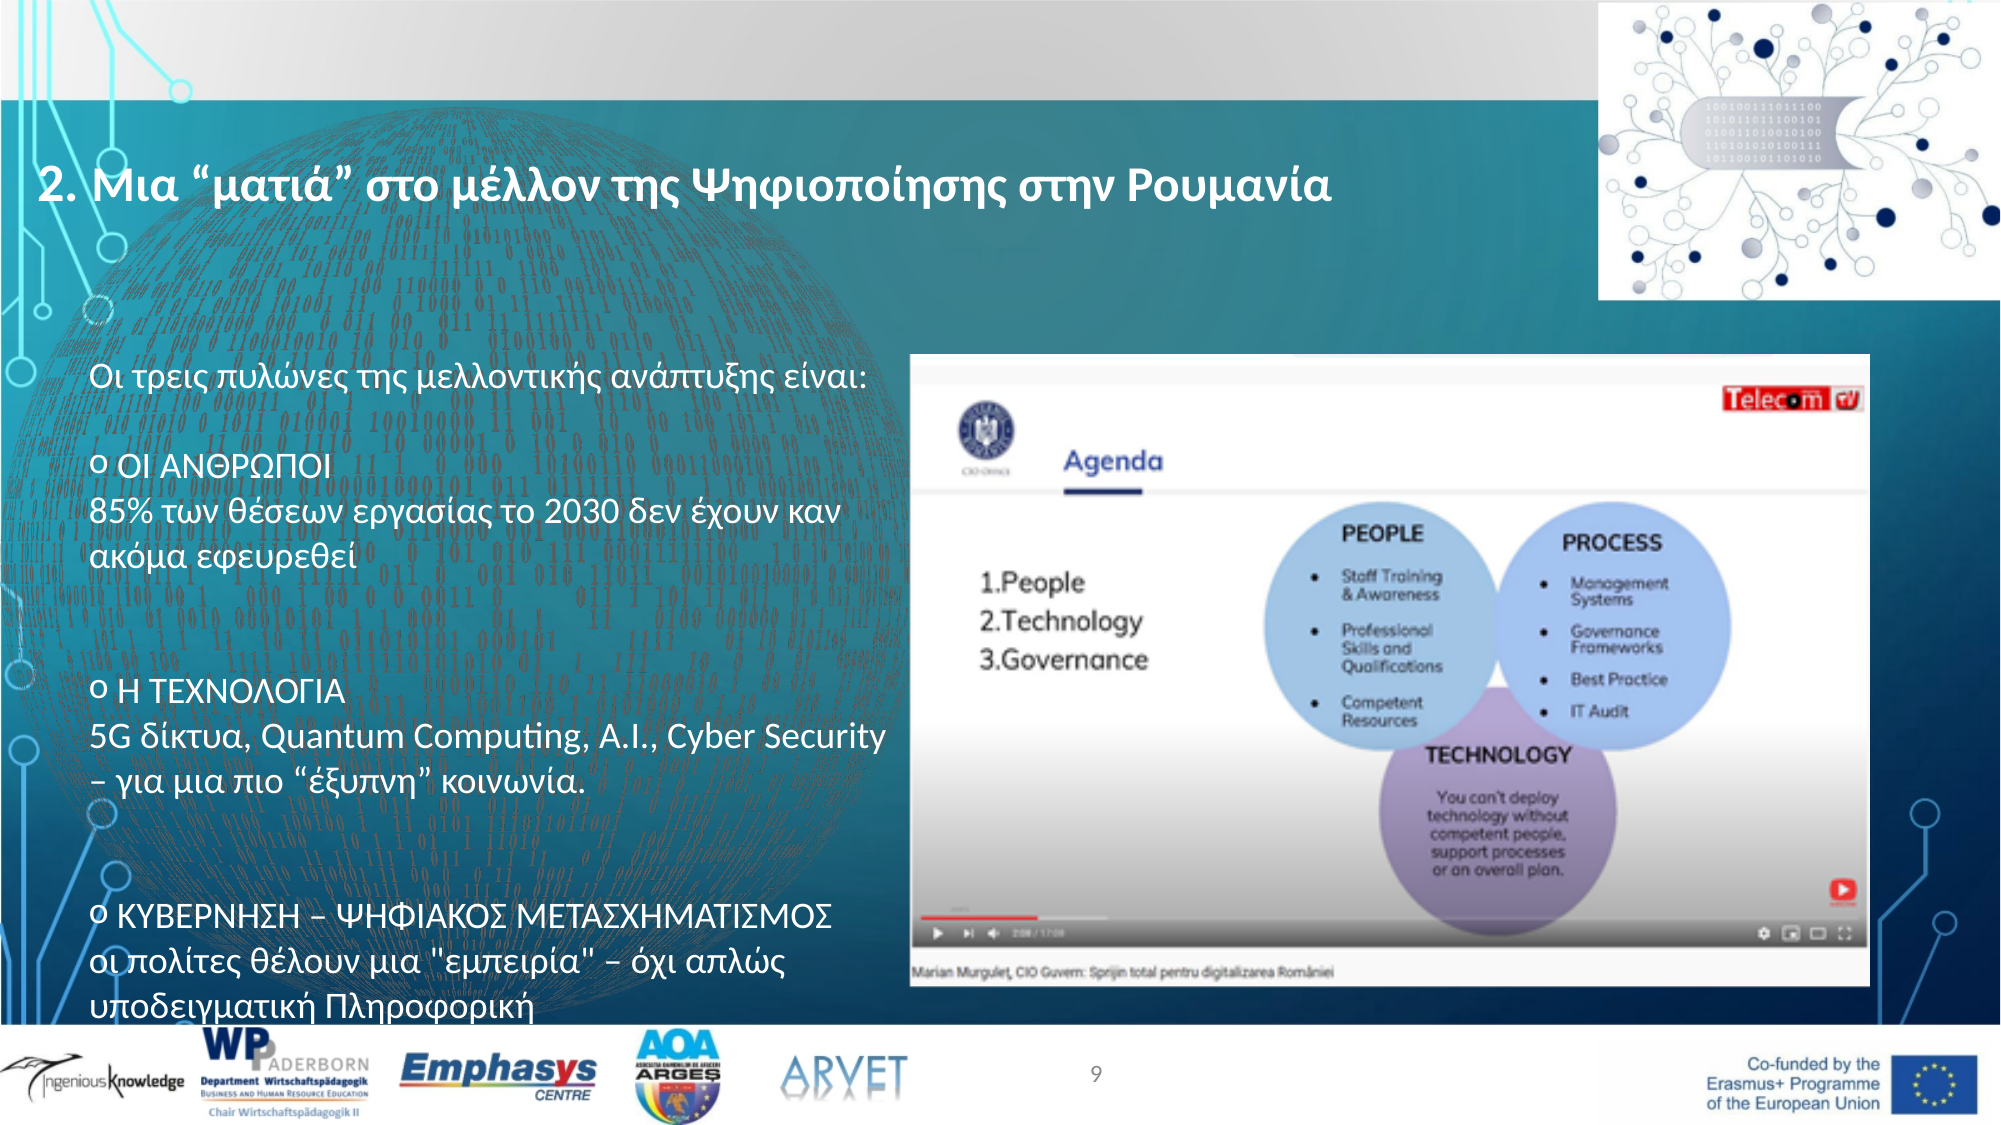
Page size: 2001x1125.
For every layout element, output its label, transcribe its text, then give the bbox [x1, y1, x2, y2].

text_box 2. Μια “ματιά” στο μέλλον της Ψηφιοποίησης στην Ρουμανία [21, 107, 1459, 221]
text_box Οι τρεις πυλώνες της μελλοντικής ανάπτυξης είναι: ΟΙ ΑΝΘΡΩΠΟΙ 85% των θέσεων εργασίας το 2030 δεν έχουν καν ακόμα εφευρεθεί Η ΤΕΧΝΟΛΟΓΙΑ 5G δίκτυα, Quantum Computing, A.I., Cyber Security – για μια πιο “έξυπνη” κοινωνία. ΚΥΒΕΡΝΗΣΗ – ΨΗΦΙΑΚΟΣ ΜΕΤΑΣΧΗΜΑΤΙΣΜΟΣ οι πολίτες θέλουν μια "εμπειρία" – όχι απλώς υποδειγματική Πληροφορική [74, 343, 923, 1079]
picture [0, 0, 2001, 1125]
